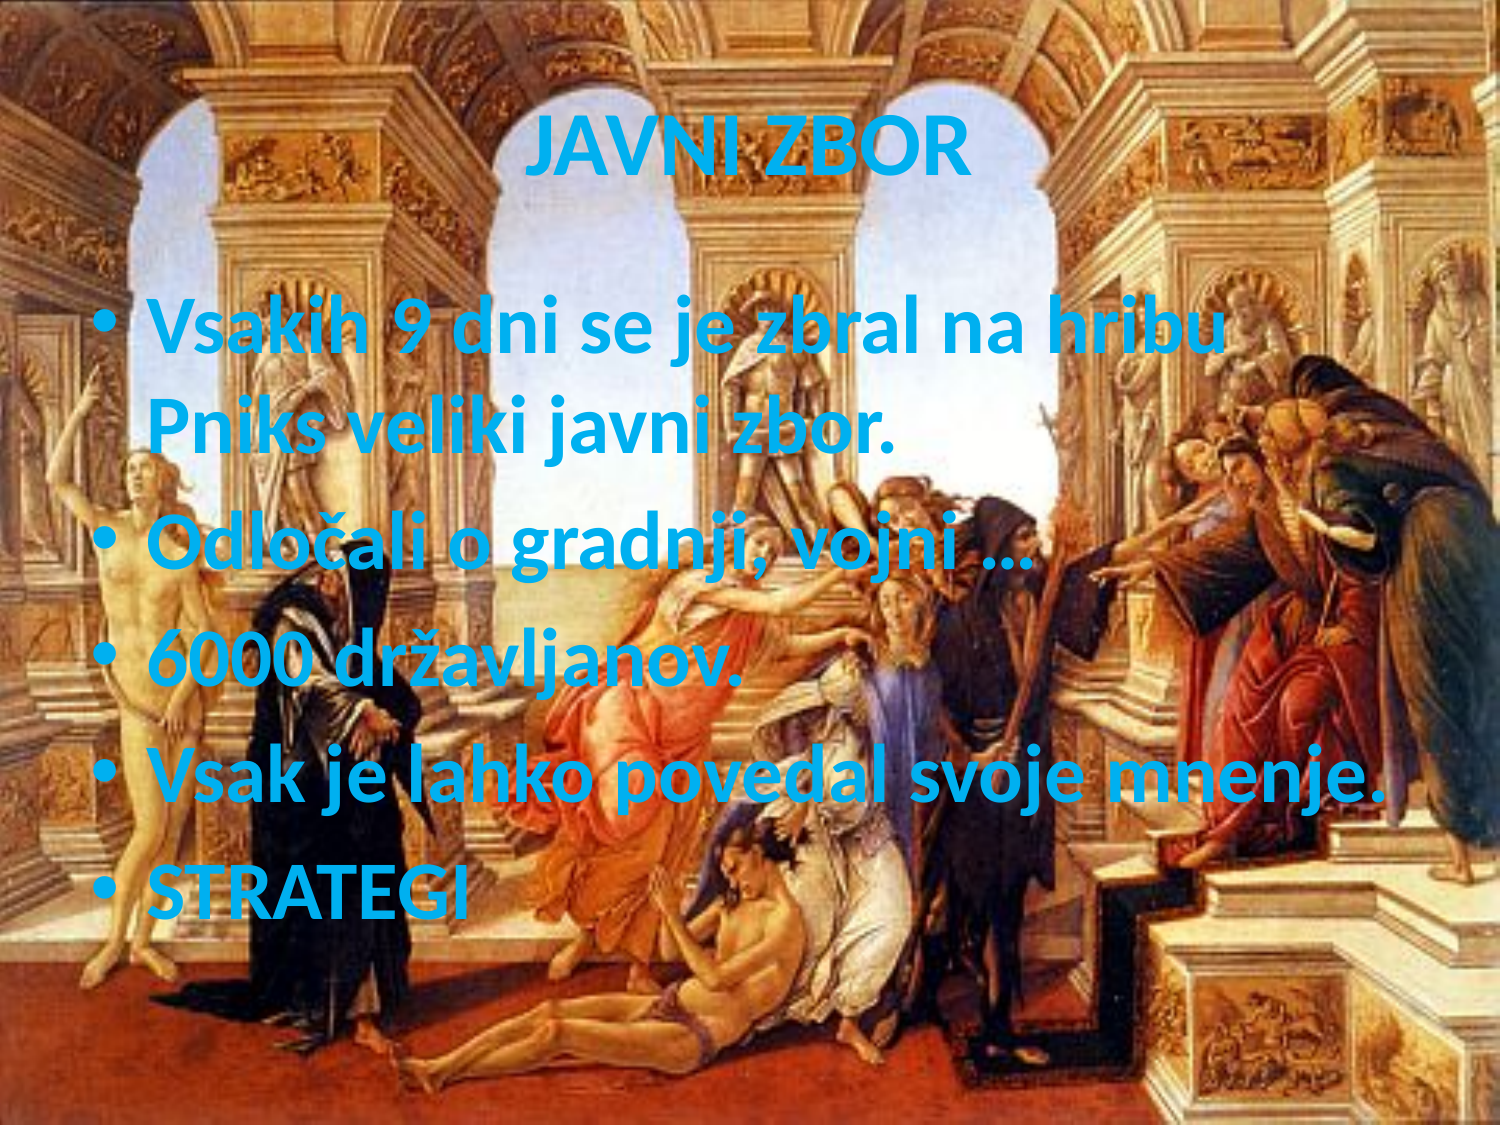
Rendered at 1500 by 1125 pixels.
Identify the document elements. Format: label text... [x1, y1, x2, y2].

picture [0, 0, 1500, 1125]
list Vsakih 9 dni se je zbral na hribu Pniks veliki javni zbor. Odločali o gradnji, vojni … 6000 državljanov. Vsak je lahko povedal svoje mnenje. STRATEGI [75, 262, 1425, 1005]
title JAVNI ZBOR [75, 45, 1425, 233]
